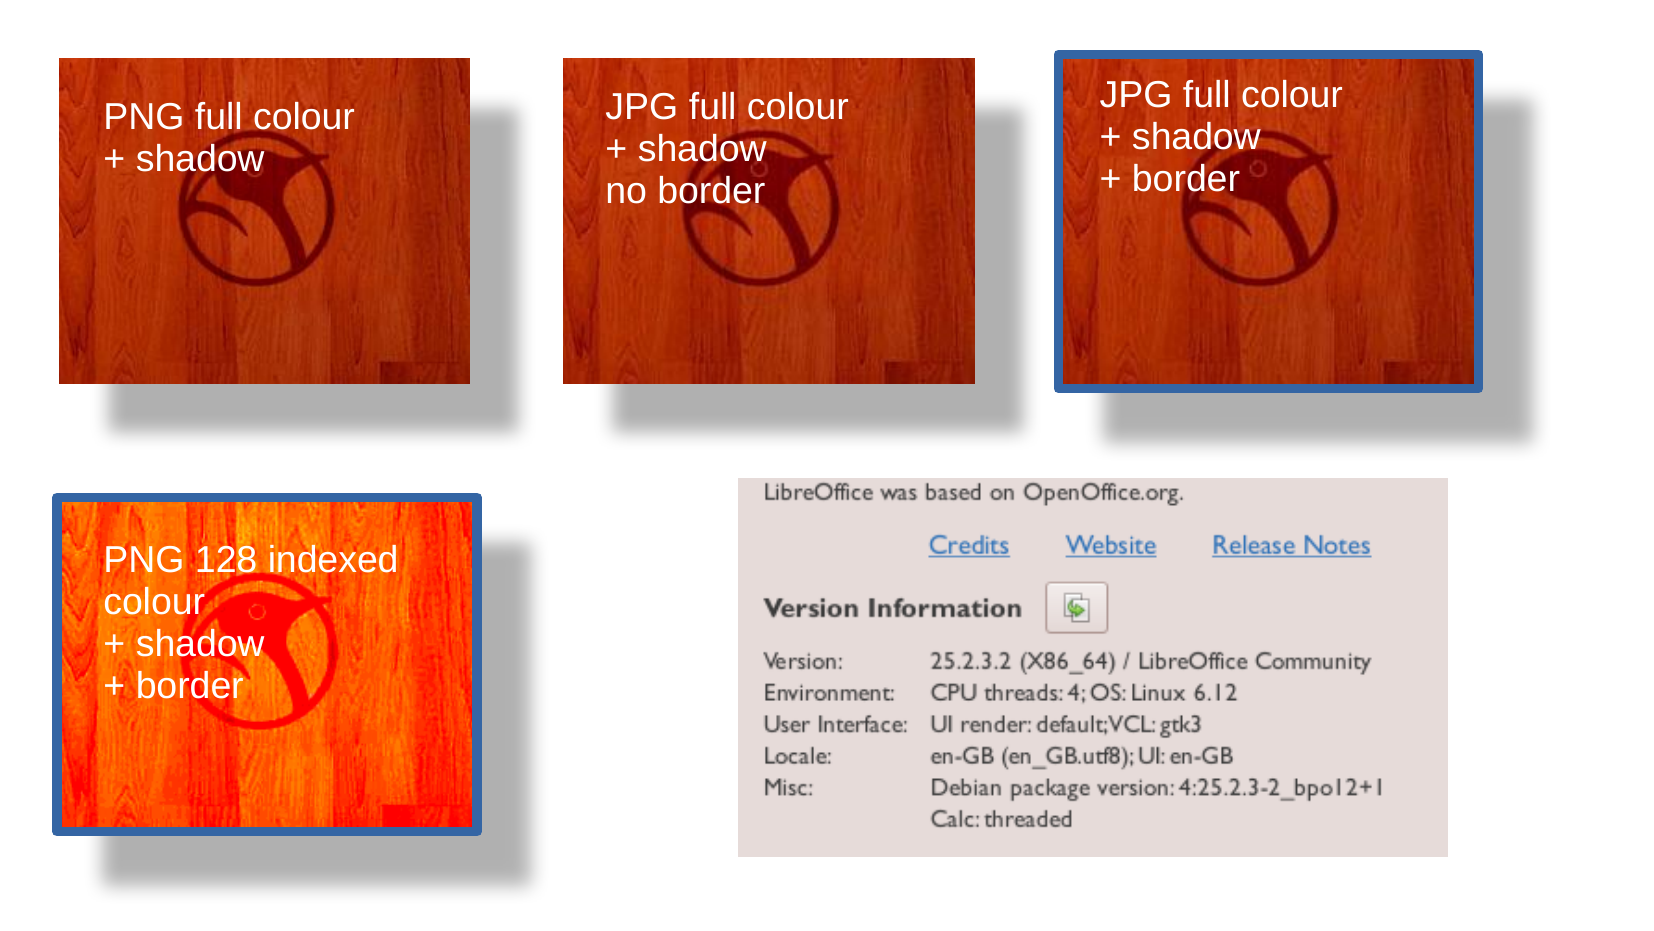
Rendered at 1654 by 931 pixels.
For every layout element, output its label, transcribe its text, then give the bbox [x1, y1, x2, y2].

text_box PNG 128 indexed colour + shadow + border [88, 531, 415, 715]
picture [563, 58, 975, 384]
picture [61, 501, 473, 827]
picture [59, 58, 470, 384]
picture [738, 478, 1448, 857]
text_box JPG full colour + shadow + border [1084, 65, 1359, 207]
text_box JPG full colour + shadow no border [590, 78, 865, 220]
picture [1062, 58, 1474, 384]
text_box PNG full colour + shadow [88, 88, 371, 188]
